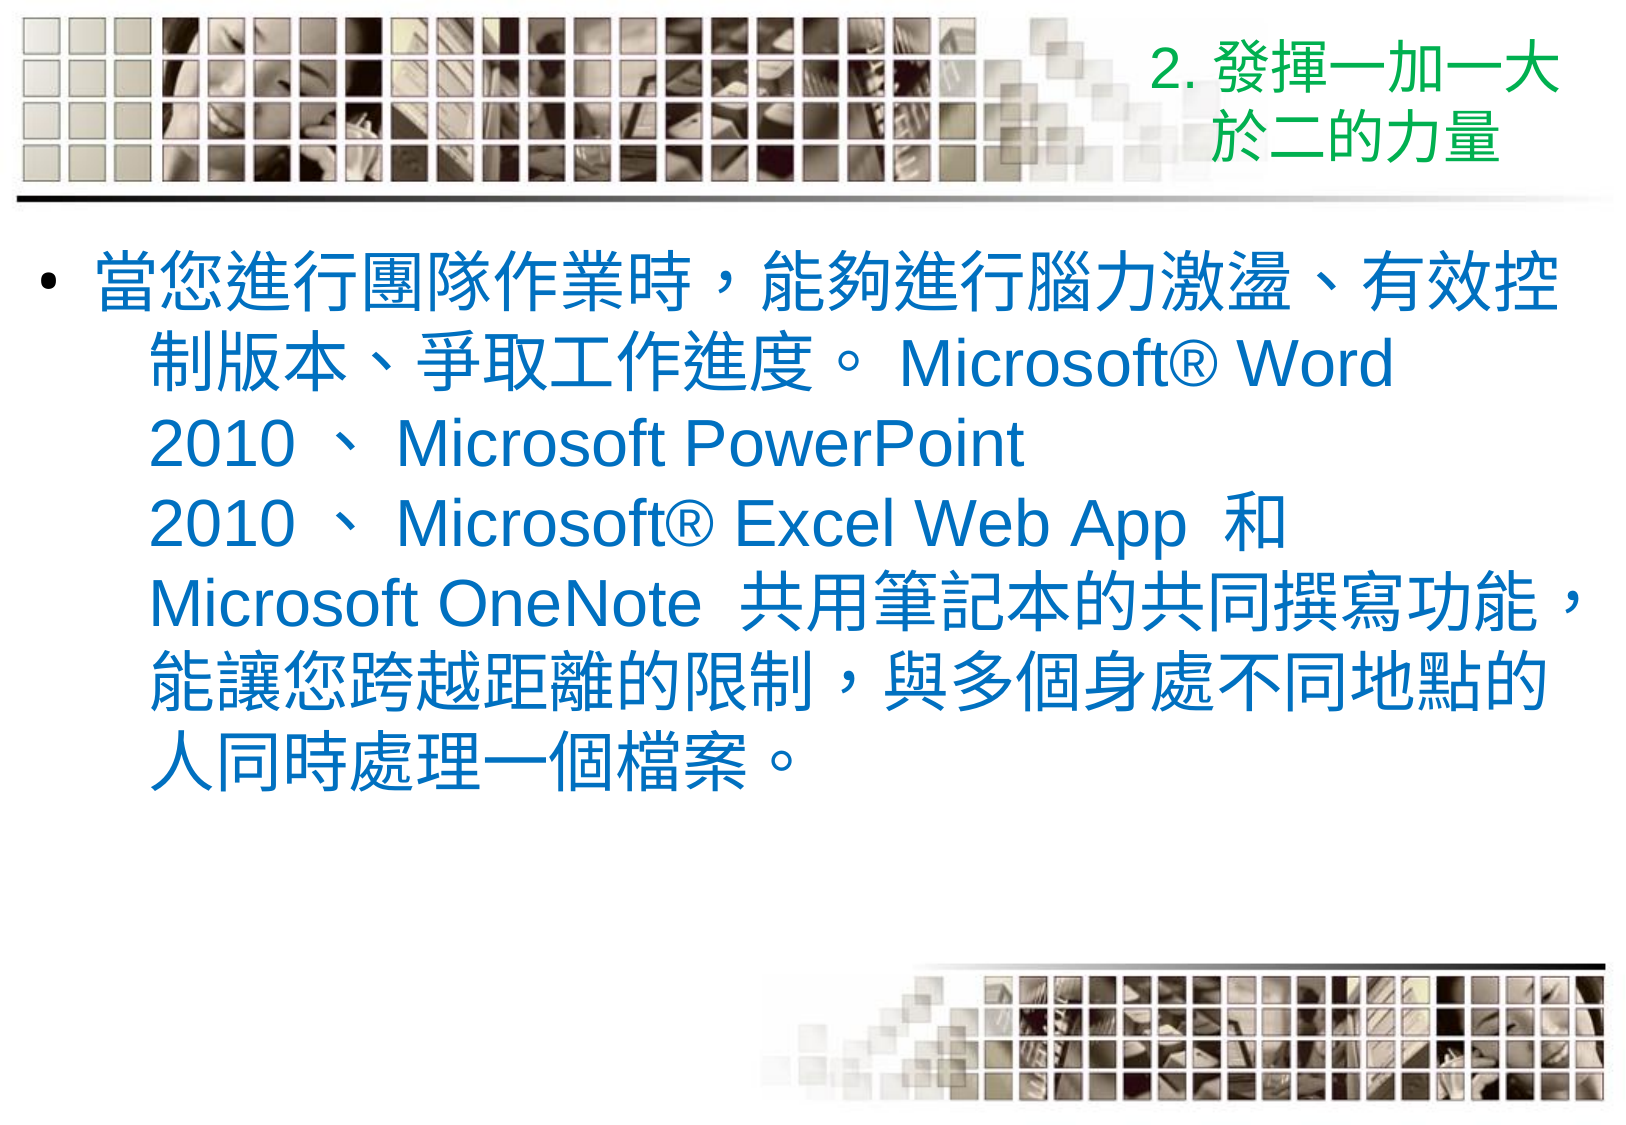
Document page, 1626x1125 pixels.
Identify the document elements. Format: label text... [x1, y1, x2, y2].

title 2.發揮一加一大於二的力量 [1107, 19, 1604, 183]
list 當您進行團隊作業時，能夠進行腦力激盪、有效控制版本、爭取工作進度。Microsoft® Word 2010、Microsoft PowerPoint 2010、Microsoft® Excel Web App 和 Microsoft OneNote 共用筆記本的共同撰寫功能，能讓您跨越距離的限制，與多個身處不同地點的人同時處理一個檔案。 [21, 231, 1604, 941]
